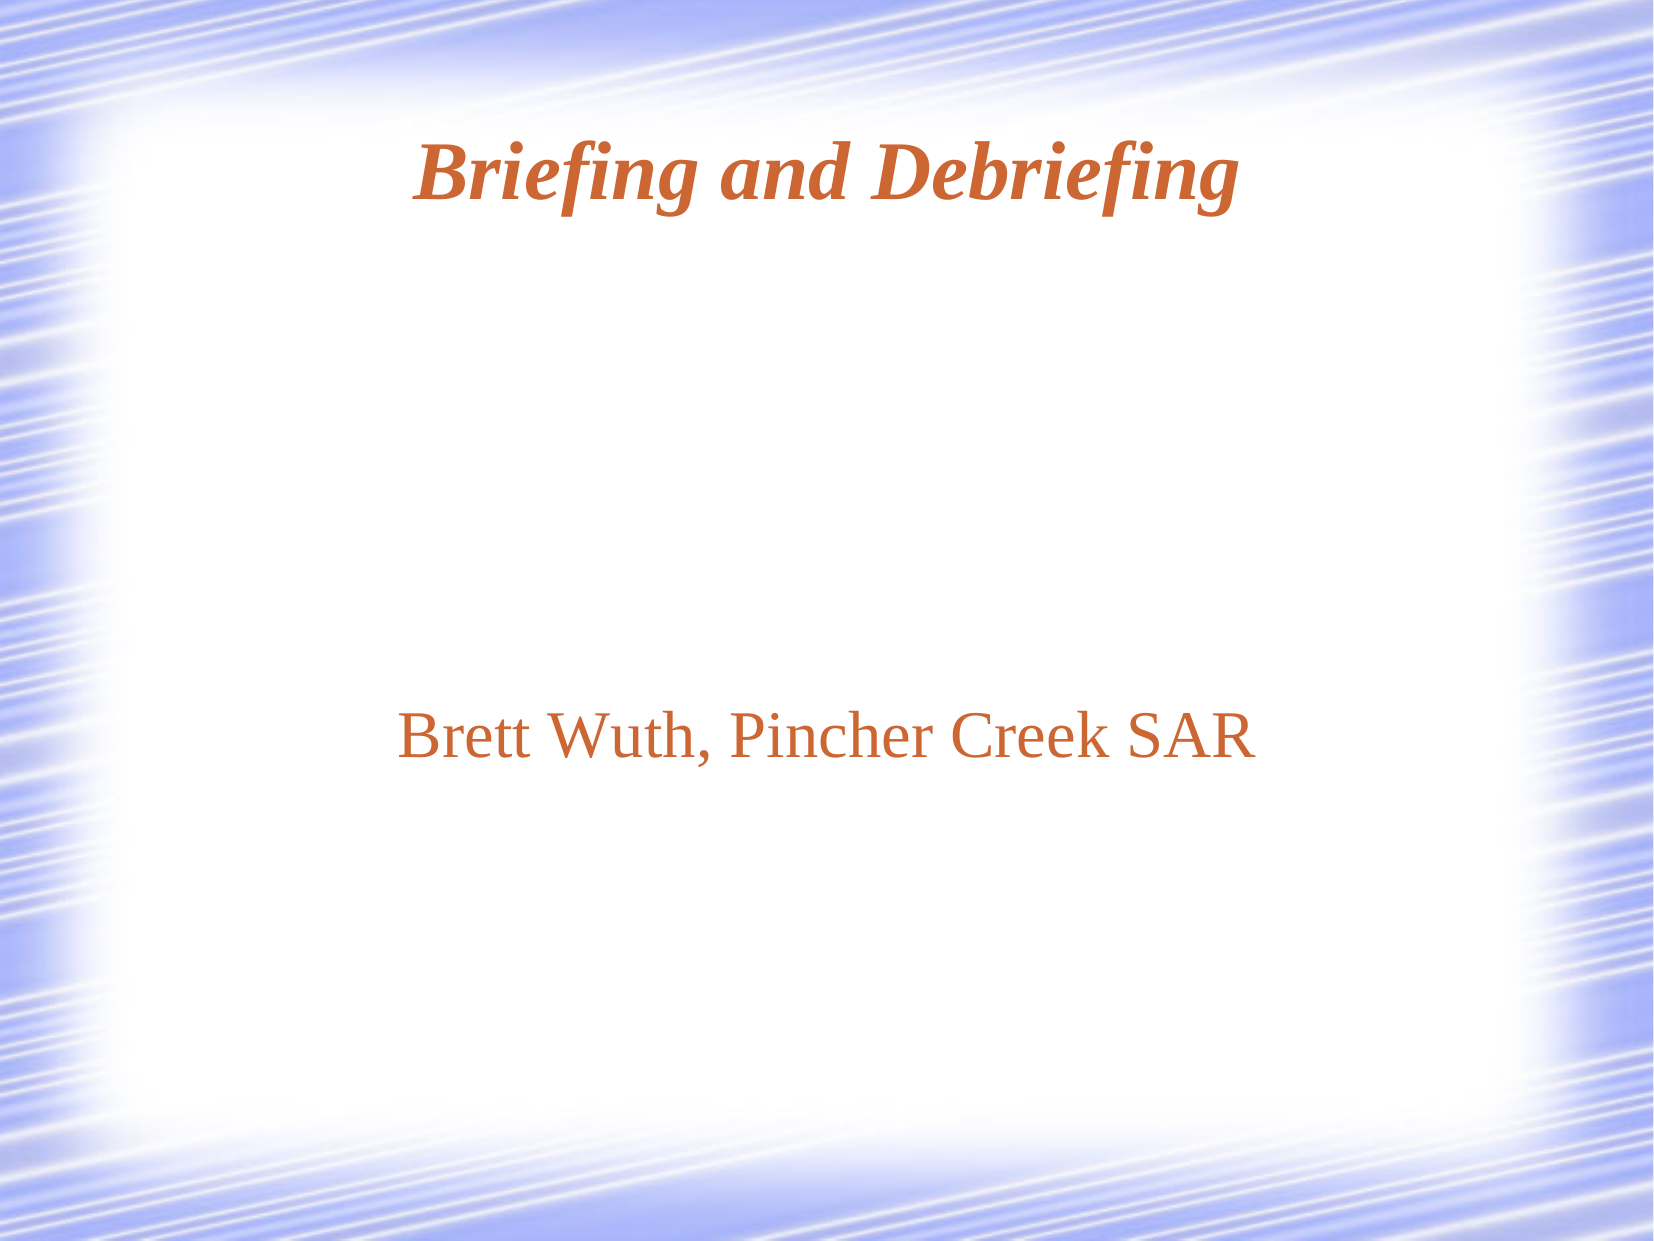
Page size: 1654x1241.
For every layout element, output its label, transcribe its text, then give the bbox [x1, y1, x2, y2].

picture [0, 0, 1654, 1241]
subtitle Brett Wuth, Pincher Creek SAR [121, 344, 1534, 1127]
title Briefing and Debriefing [121, 67, 1534, 275]
